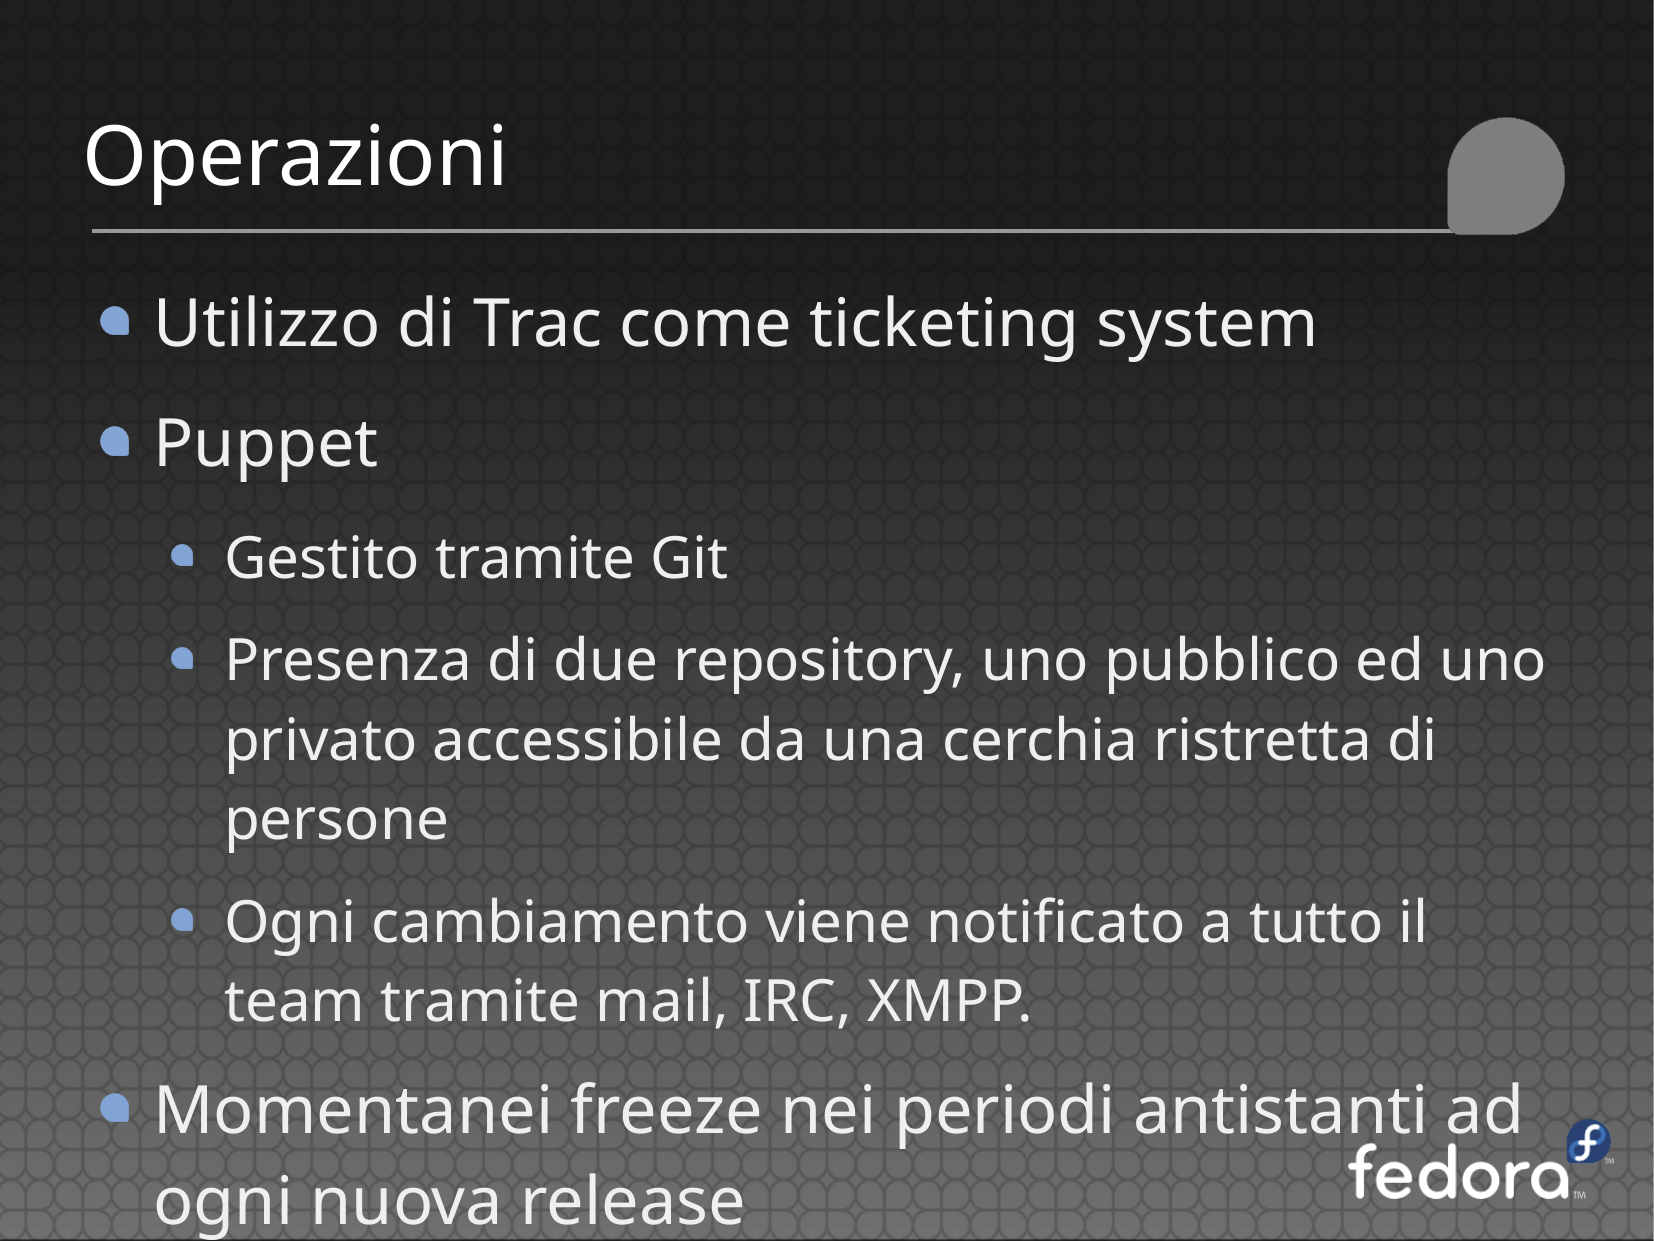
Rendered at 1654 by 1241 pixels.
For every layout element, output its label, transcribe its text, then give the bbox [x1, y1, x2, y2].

picture [0, 0, 1654, 1241]
title Operazioni [82, 49, 1571, 257]
list Utilizzo di Trac come ticketing system Puppet Gestito tramite Git Presenza di due repository, uno pubblico ed uno privato accessibile da una cerchia ristretta di persone Ogni cambiamento viene notificato a tutto il team tramite mail, IRC, XMPP. Momentanei freeze nei periodi antistanti ad ogni nuova release [82, 275, 1571, 1123]
